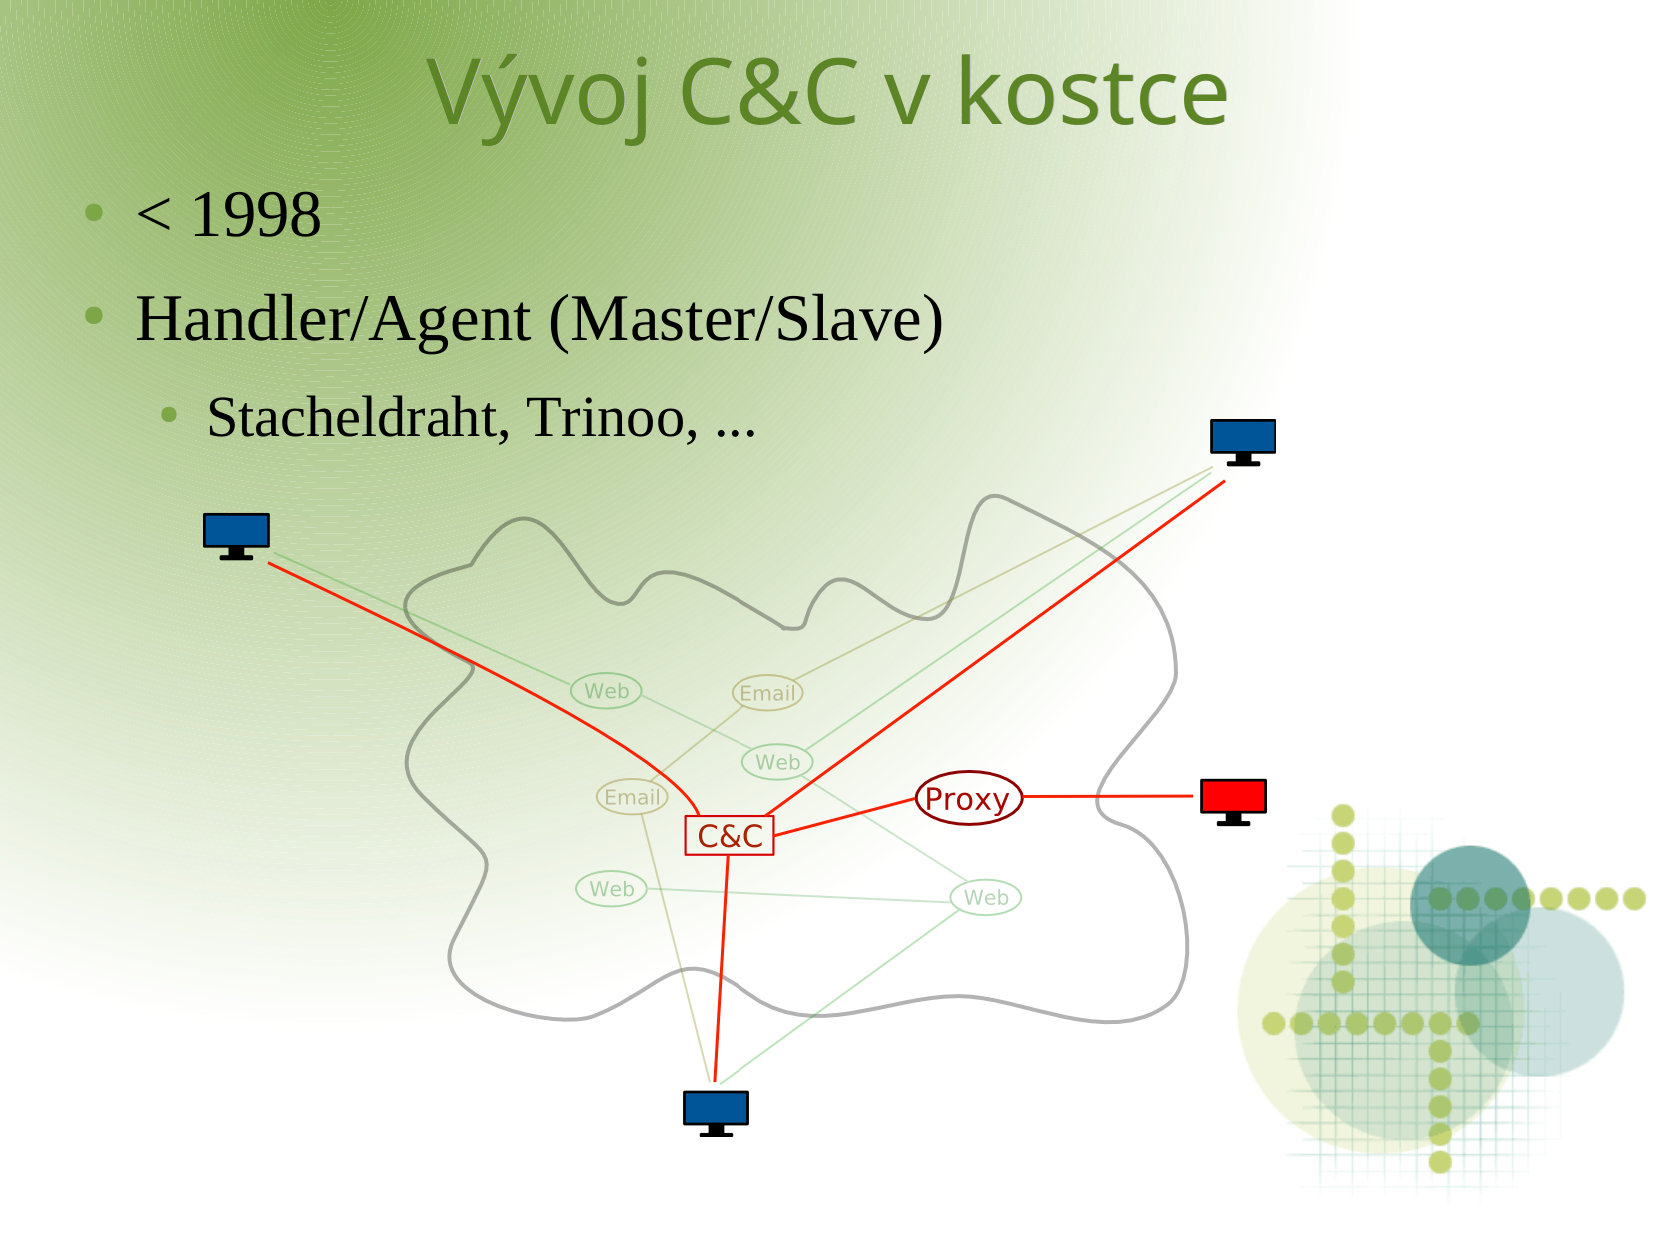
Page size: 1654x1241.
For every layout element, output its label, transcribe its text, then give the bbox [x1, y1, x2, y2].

list < 1998 Handler/Agent (Master/Slave) Stacheldraht, Trinoo, ... [64, 177, 1595, 1182]
title Vývoj C&C v kostce [123, 29, 1536, 148]
picture [1224, 792, 1654, 1211]
picture [203, 419, 1276, 1137]
